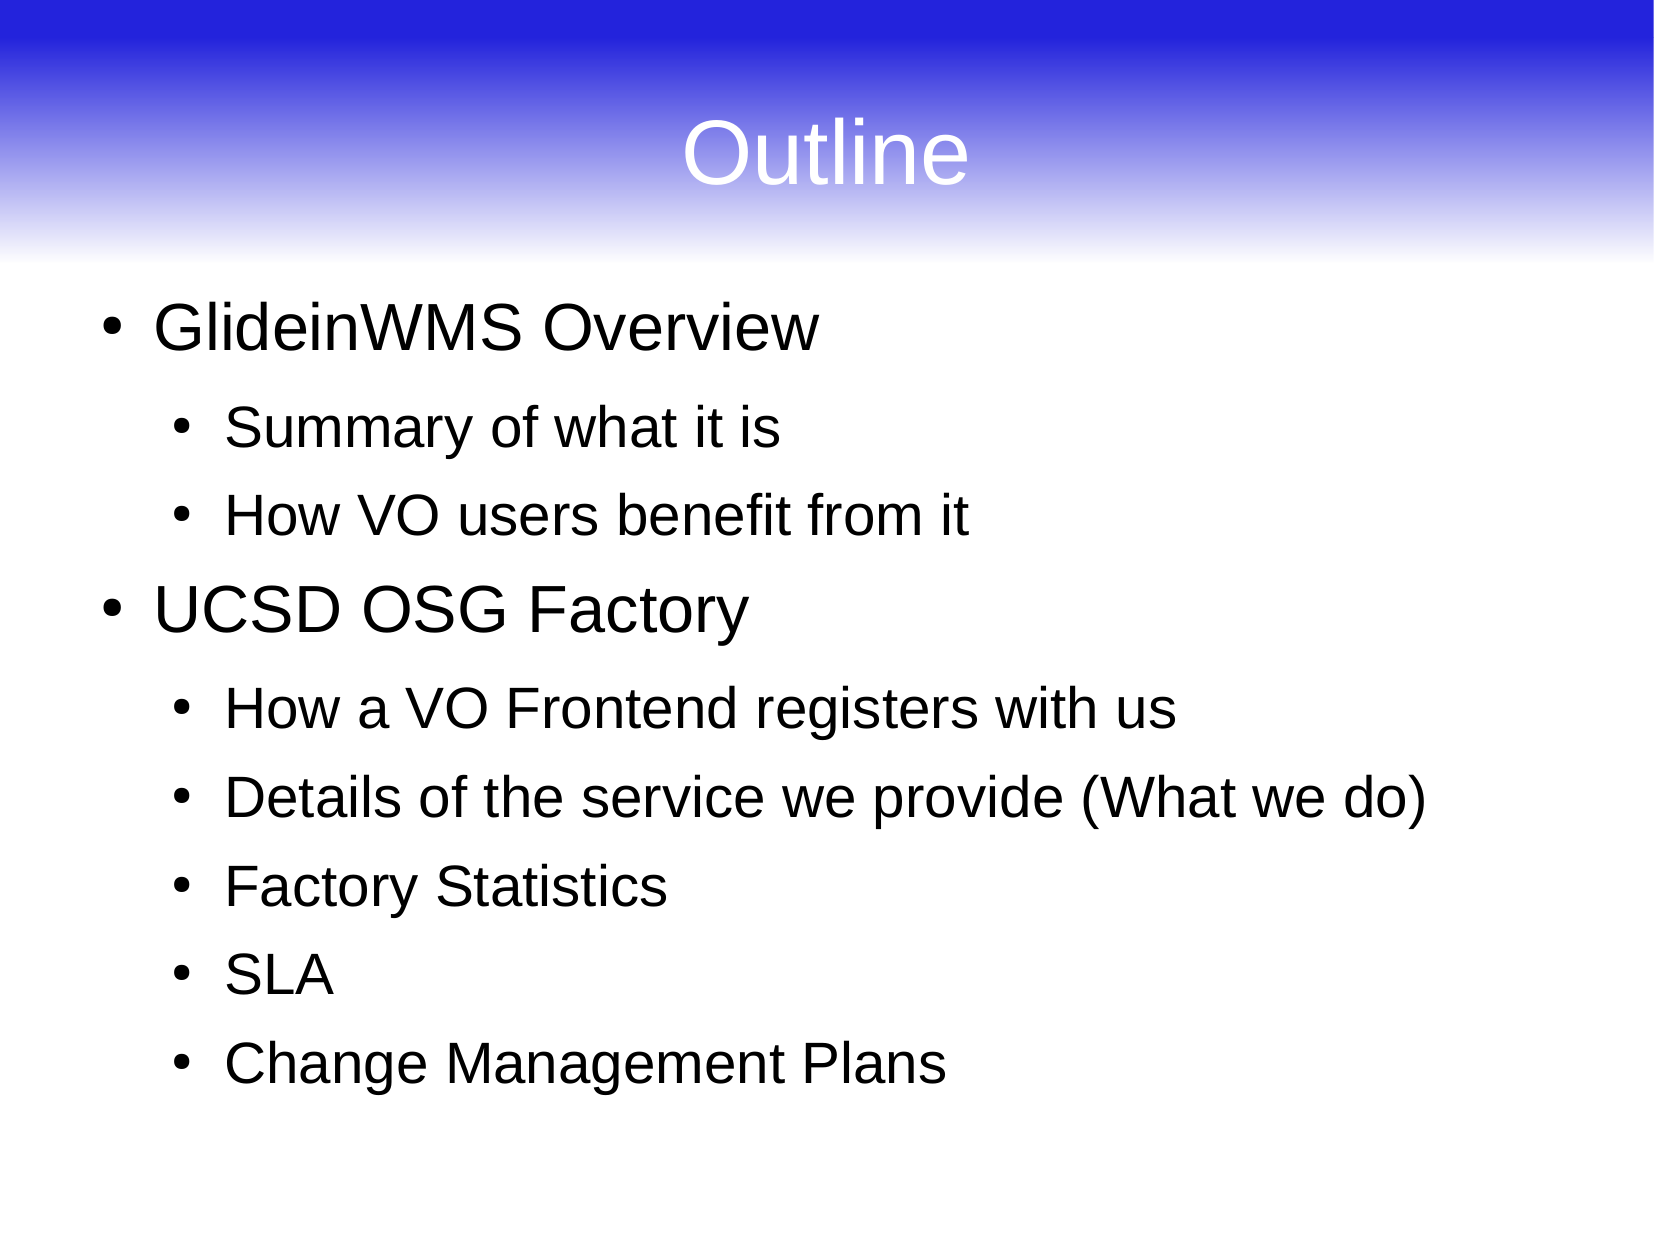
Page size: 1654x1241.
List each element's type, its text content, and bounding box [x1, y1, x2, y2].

title Outline [82, 49, 1571, 257]
list GlideinWMS Overview Summary of what it is How VO users benefit from it UCSD OSG Factory How a VO Frontend registers with us Details of the service we provide (What we do) Factory Statistics SLA Change Management Plans [82, 290, 1571, 1109]
